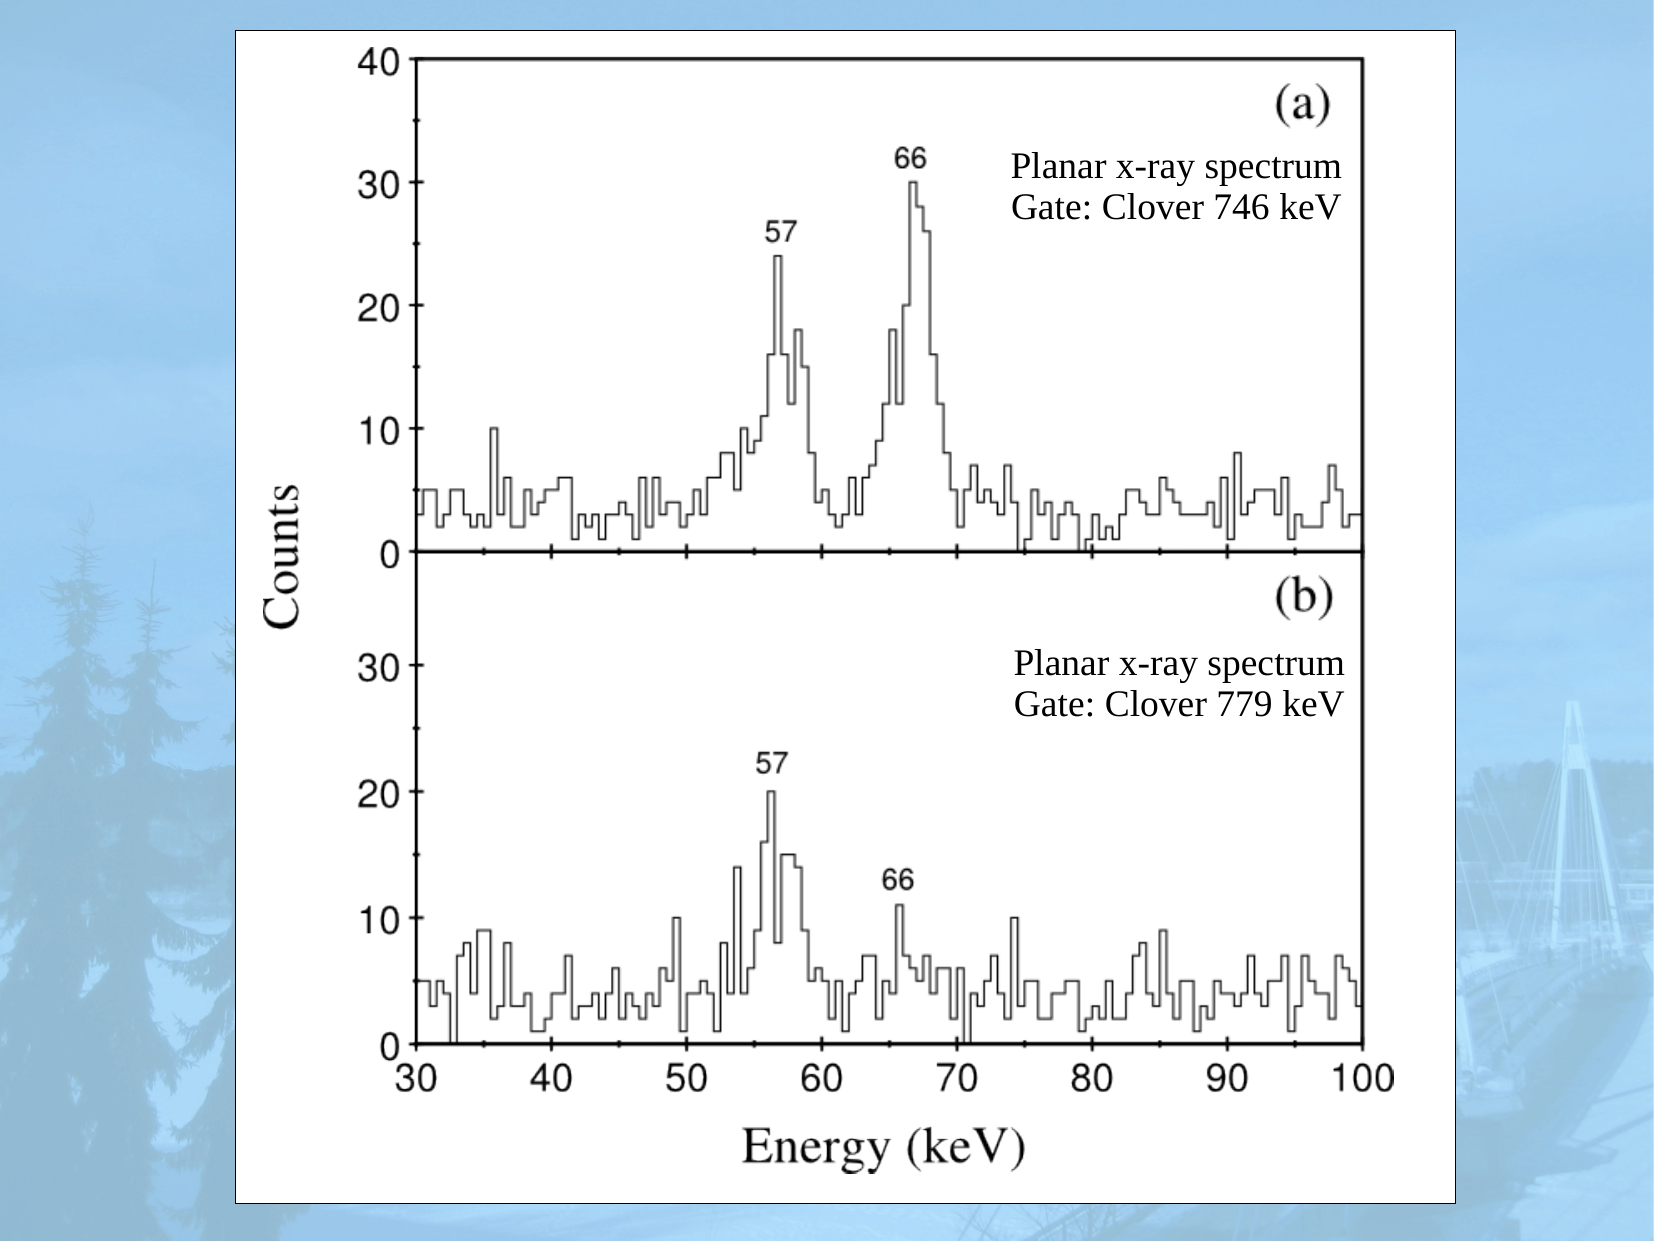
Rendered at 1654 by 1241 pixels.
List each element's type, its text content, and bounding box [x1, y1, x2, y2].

text_box [235, 30, 1456, 1204]
picture [0, 0, 1654, 1241]
text_box Planar x-ray spectrum Gate: Clover 779 keV [956, 634, 1403, 733]
text_box Planar x-ray spectrum Gate: Clover 746 keV [953, 137, 1400, 236]
